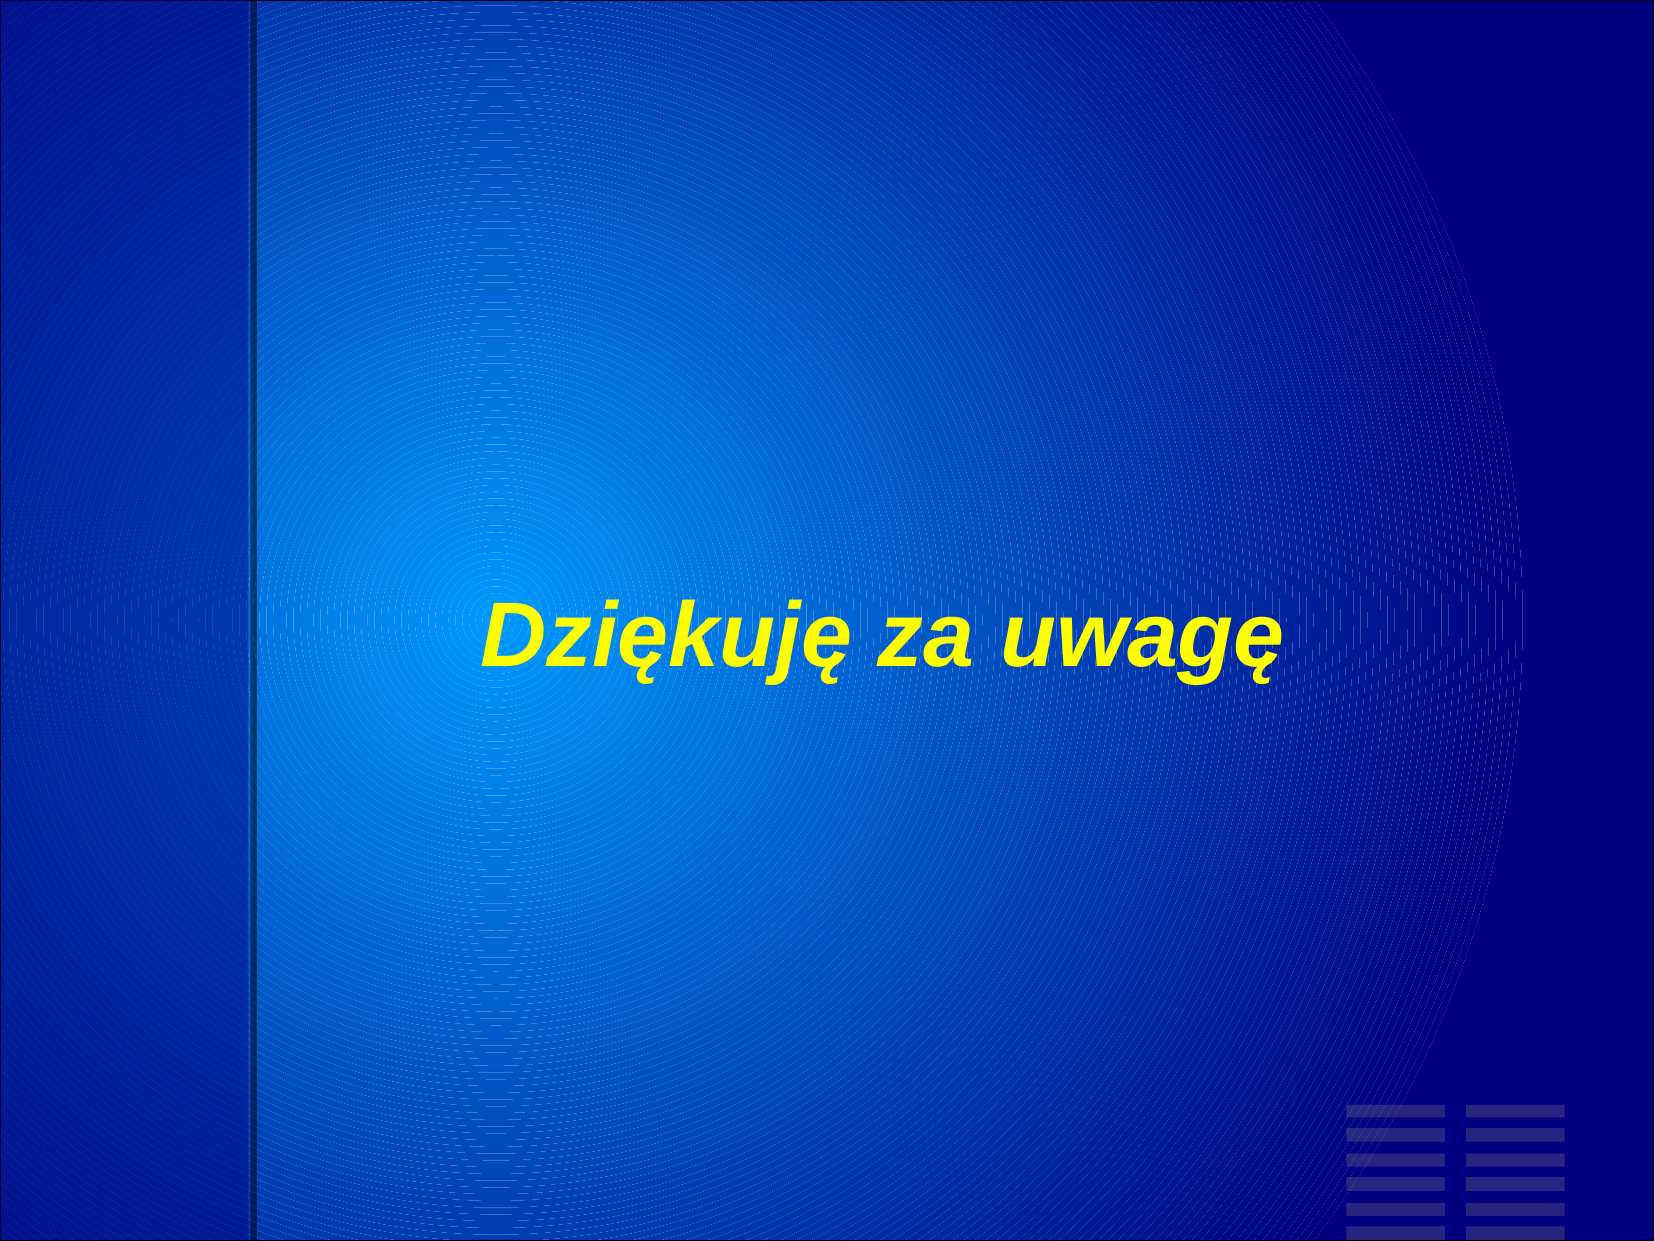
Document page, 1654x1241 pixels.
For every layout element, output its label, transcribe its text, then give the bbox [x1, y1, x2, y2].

title Dziękuję za uwagę [177, 531, 1590, 739]
